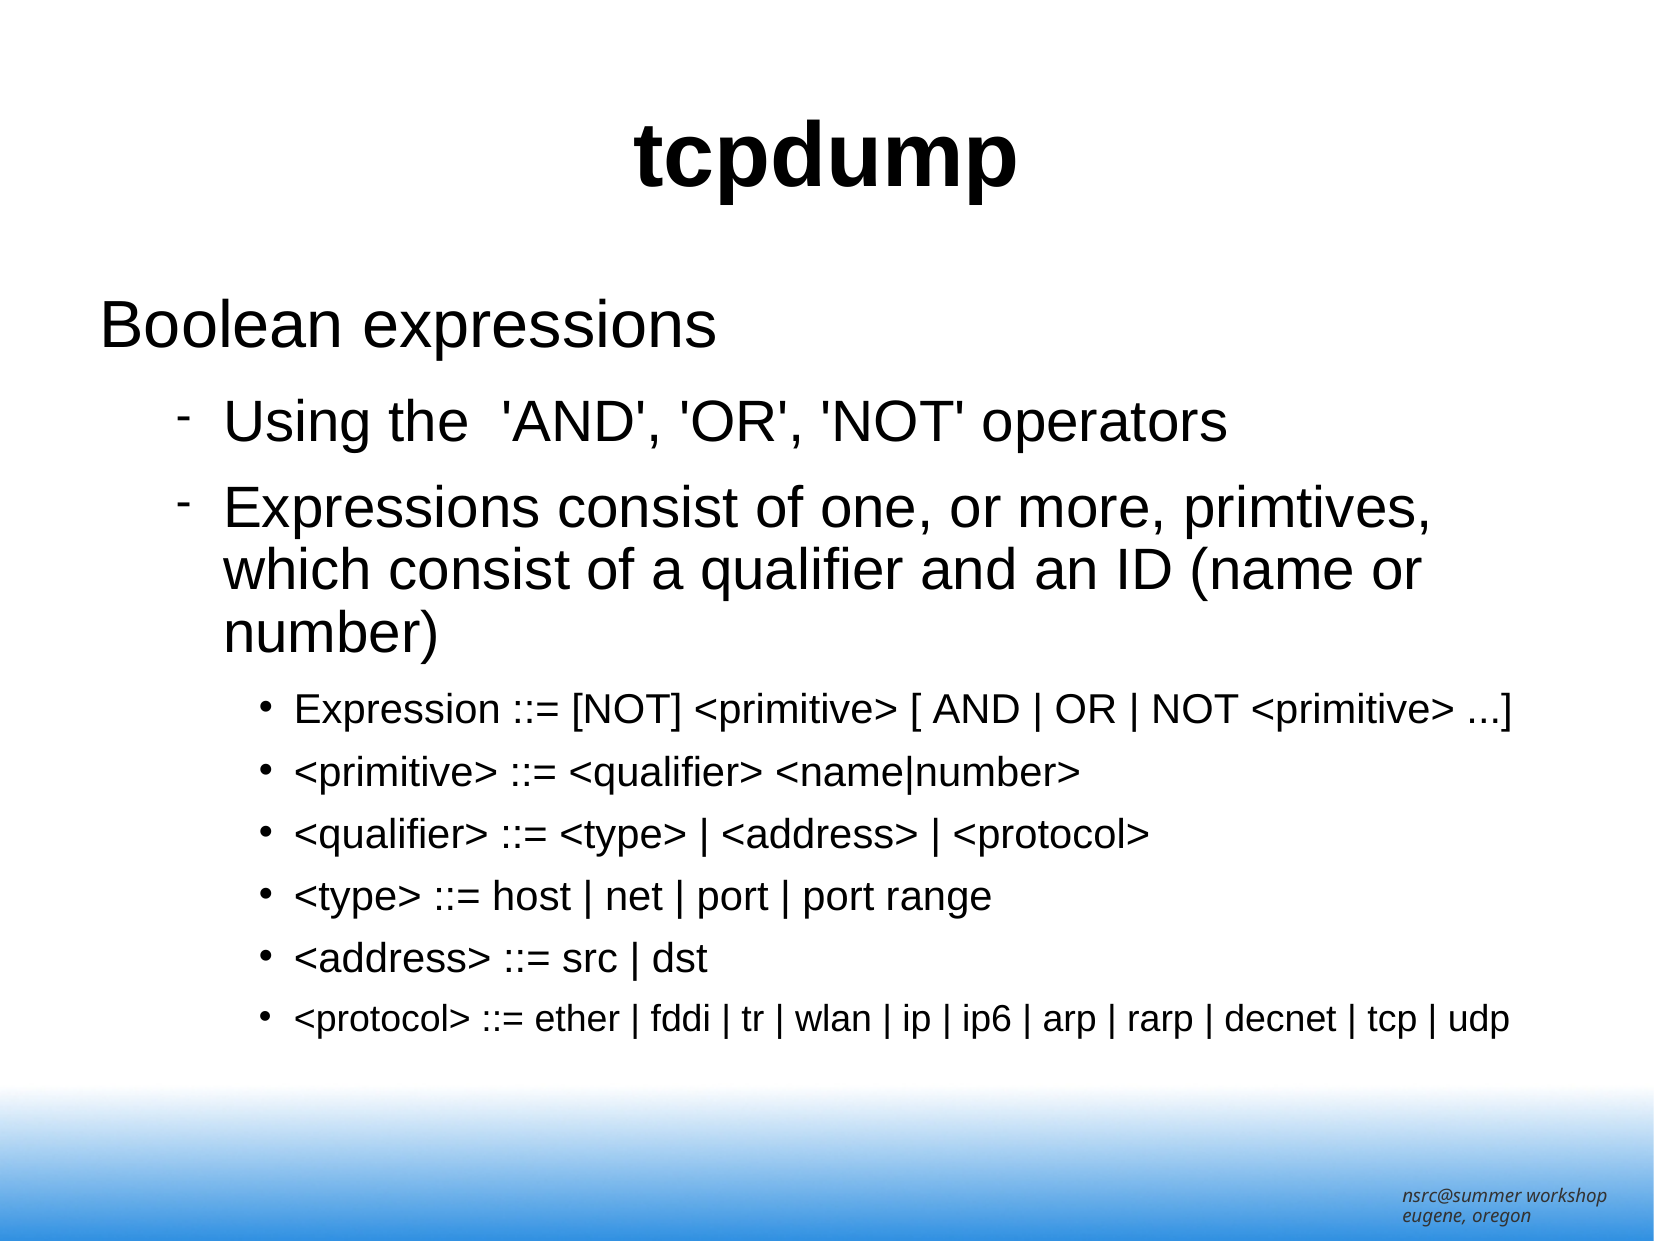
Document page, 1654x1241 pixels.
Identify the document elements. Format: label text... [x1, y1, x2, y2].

picture [0, 1083, 1654, 1241]
title tcpdump [82, 49, 1571, 257]
list Boolean expressions Using the 'AND', 'OR', 'NOT' operators Expressions consist of one, or more, primtives, which consist of a qualifier and an ID (name or number) Expression ::= [NOT] <primitive> [ AND | OR | NOT <primitive> ...] <primitive> ::= <qualifier> <name|number> <qualifier> ::= <type> | <address> | <protocol> <type> ::= host | net | port | port range <address> ::= src | dst <protocol> ::= ether | fddi | tr | wlan | ip | ip6 | arp | rarp | decnet | tcp | udp [82, 290, 1571, 1109]
